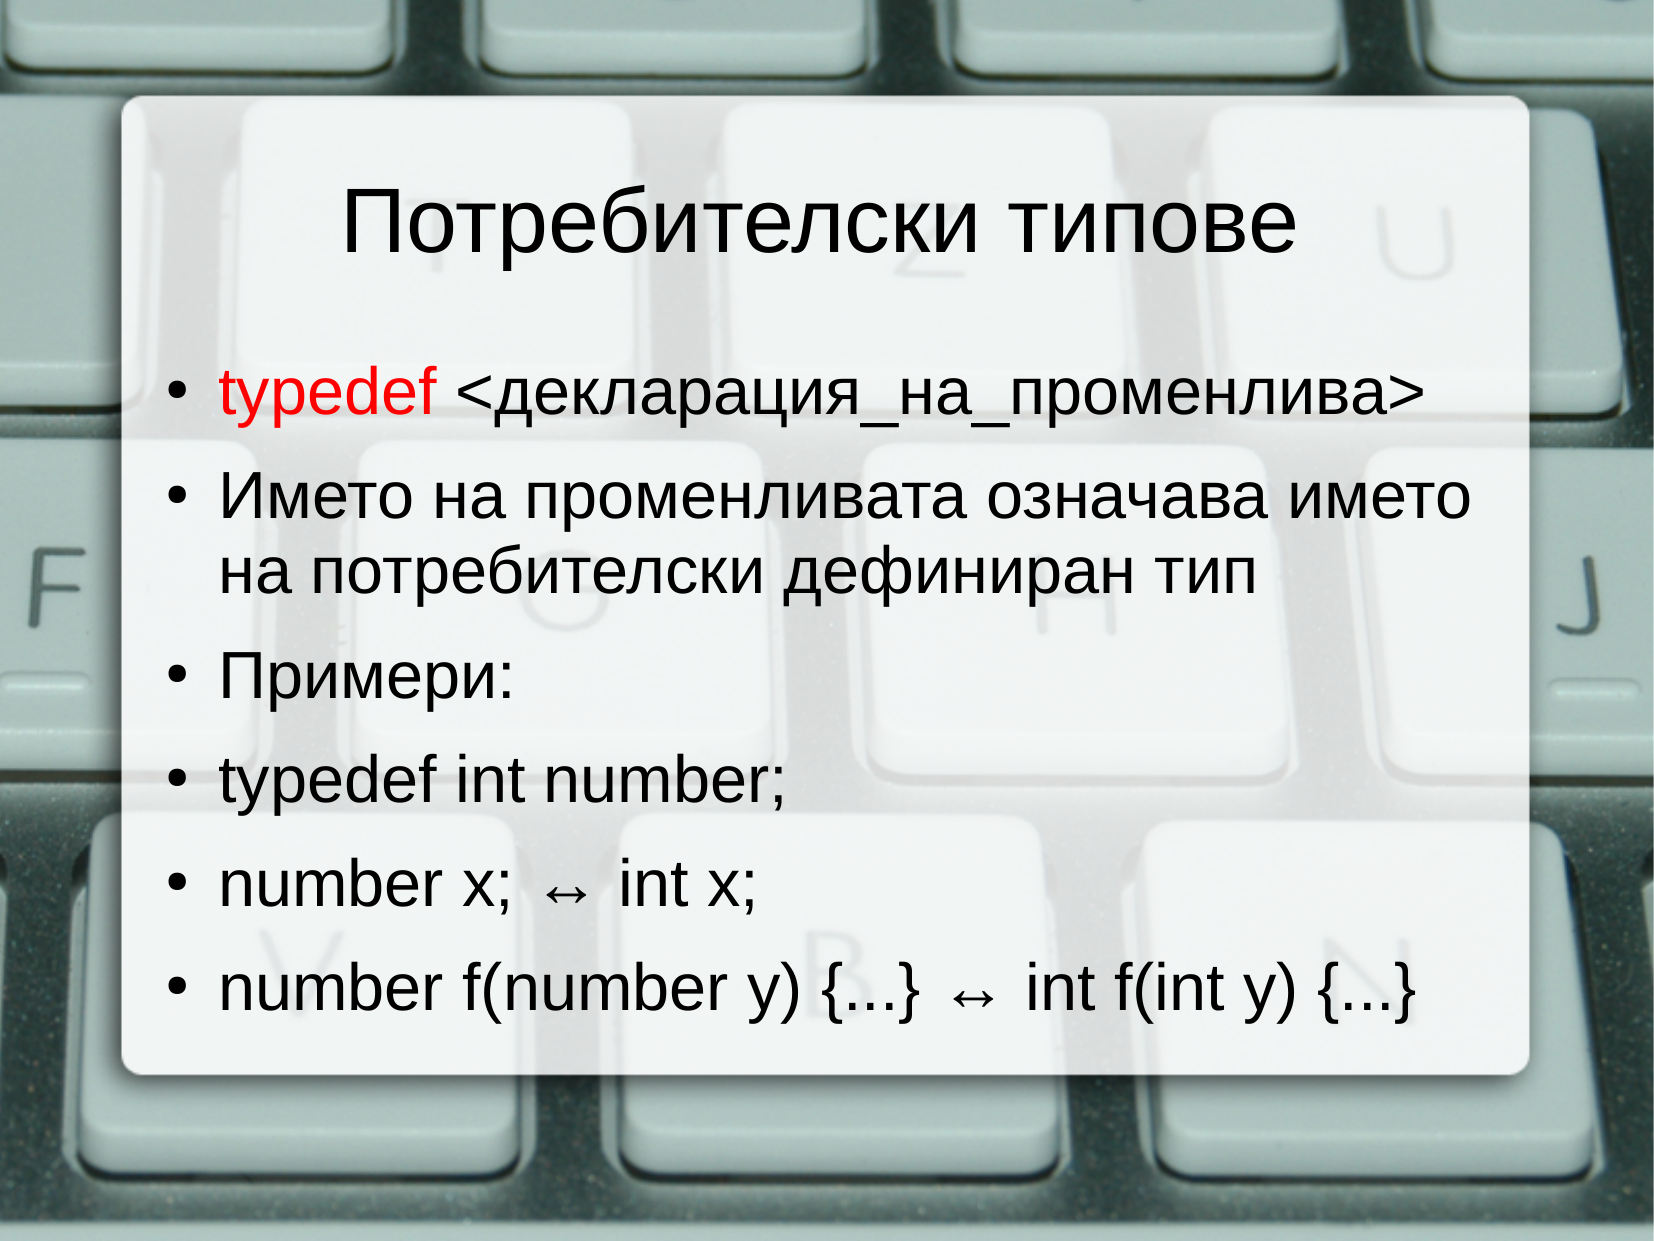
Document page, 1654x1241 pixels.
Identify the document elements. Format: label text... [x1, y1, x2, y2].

list typedef <декларация_на_променлива> Името на променливата означава името на потребителски дефиниран тип Примери: typedef int number; number x; ↔ int x; number f(number y) {...} ↔ int f(int y) {...} [147, 354, 1506, 1074]
title Потребителски типове [135, 117, 1506, 325]
picture [0, 0, 1654, 1241]
